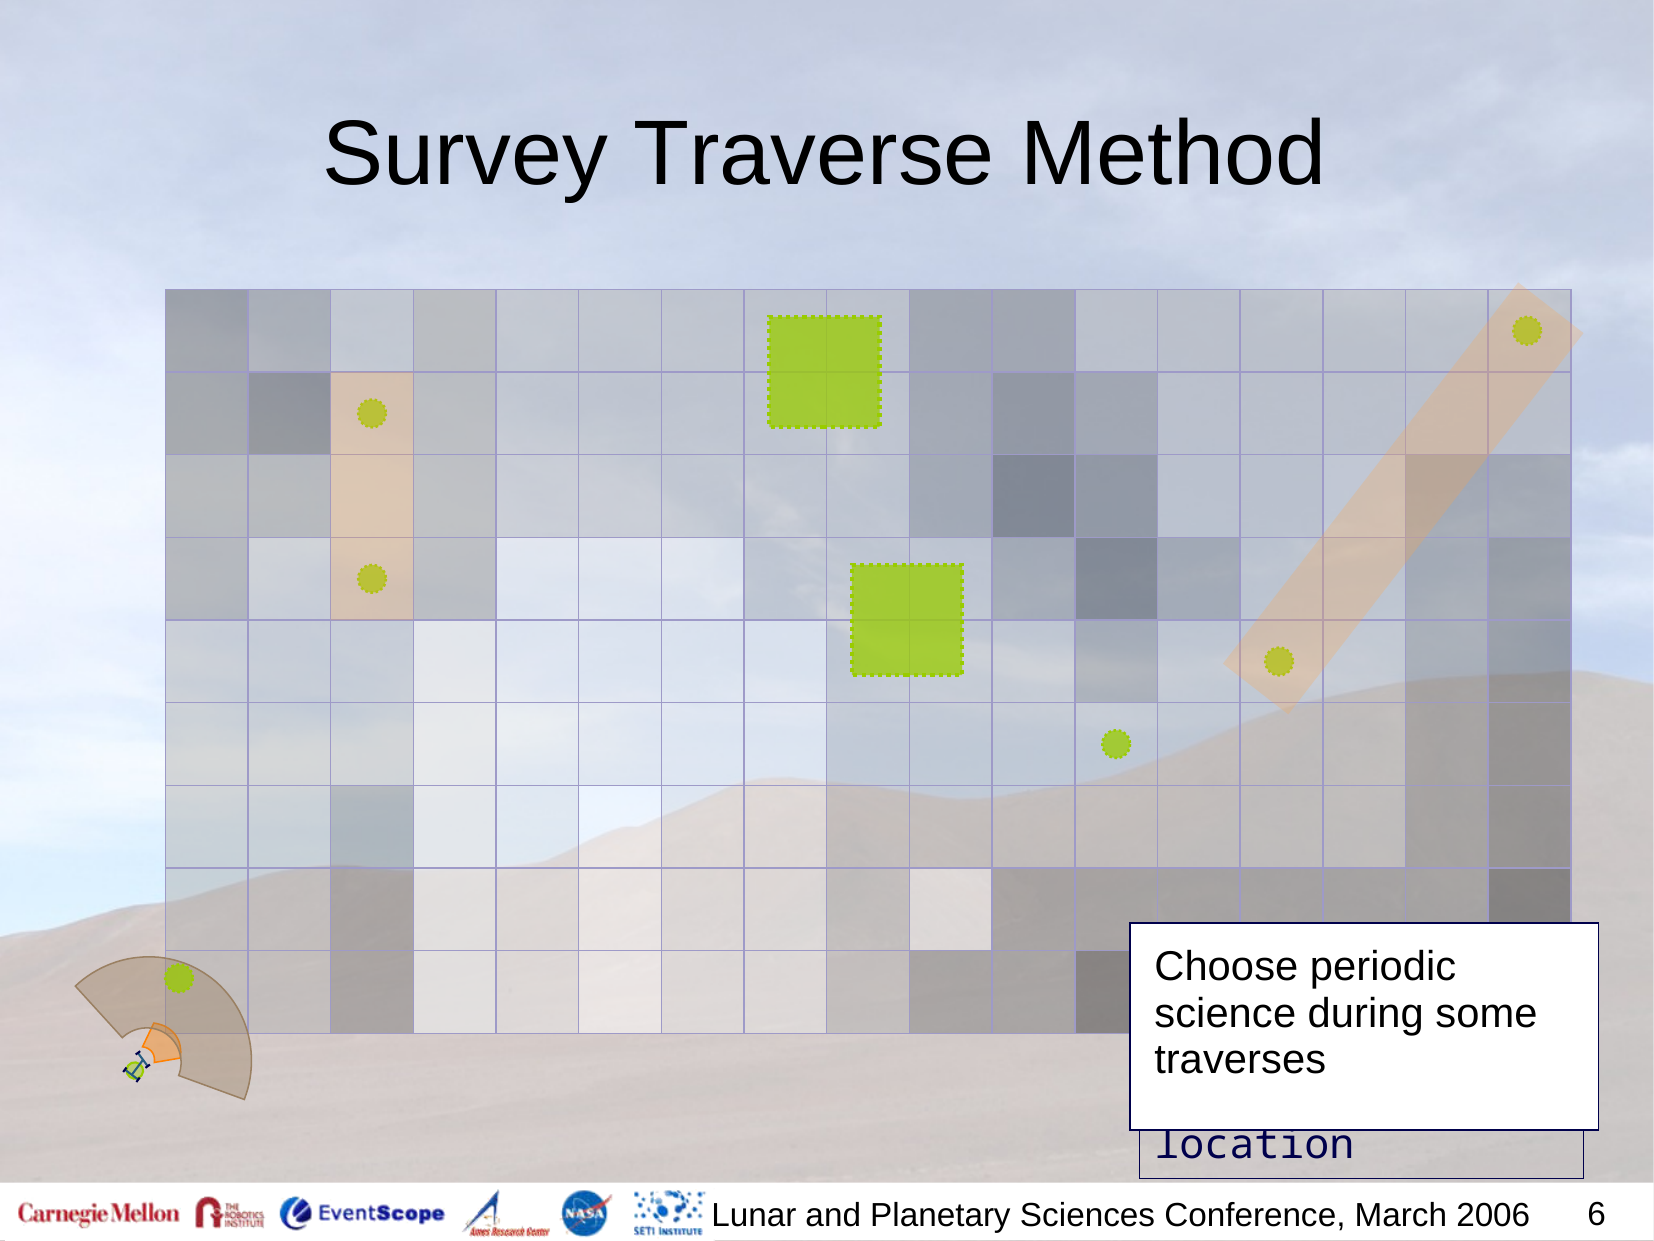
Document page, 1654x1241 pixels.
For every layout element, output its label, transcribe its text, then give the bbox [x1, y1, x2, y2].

title Survey Traverse Method [79, 49, 1571, 257]
text_box [134, 1065, 144, 1077]
picture [5, 1188, 715, 1241]
text_box Scientists pick subsurface sampling location [1139, 1130, 1584, 1179]
text_box [75, 282, 1584, 1100]
text_box [127, 1062, 138, 1072]
text_box [1130, 923, 1599, 1130]
text_box Choose periodic science during some traverses [1139, 935, 1584, 1091]
picture [0, 0, 1654, 1182]
